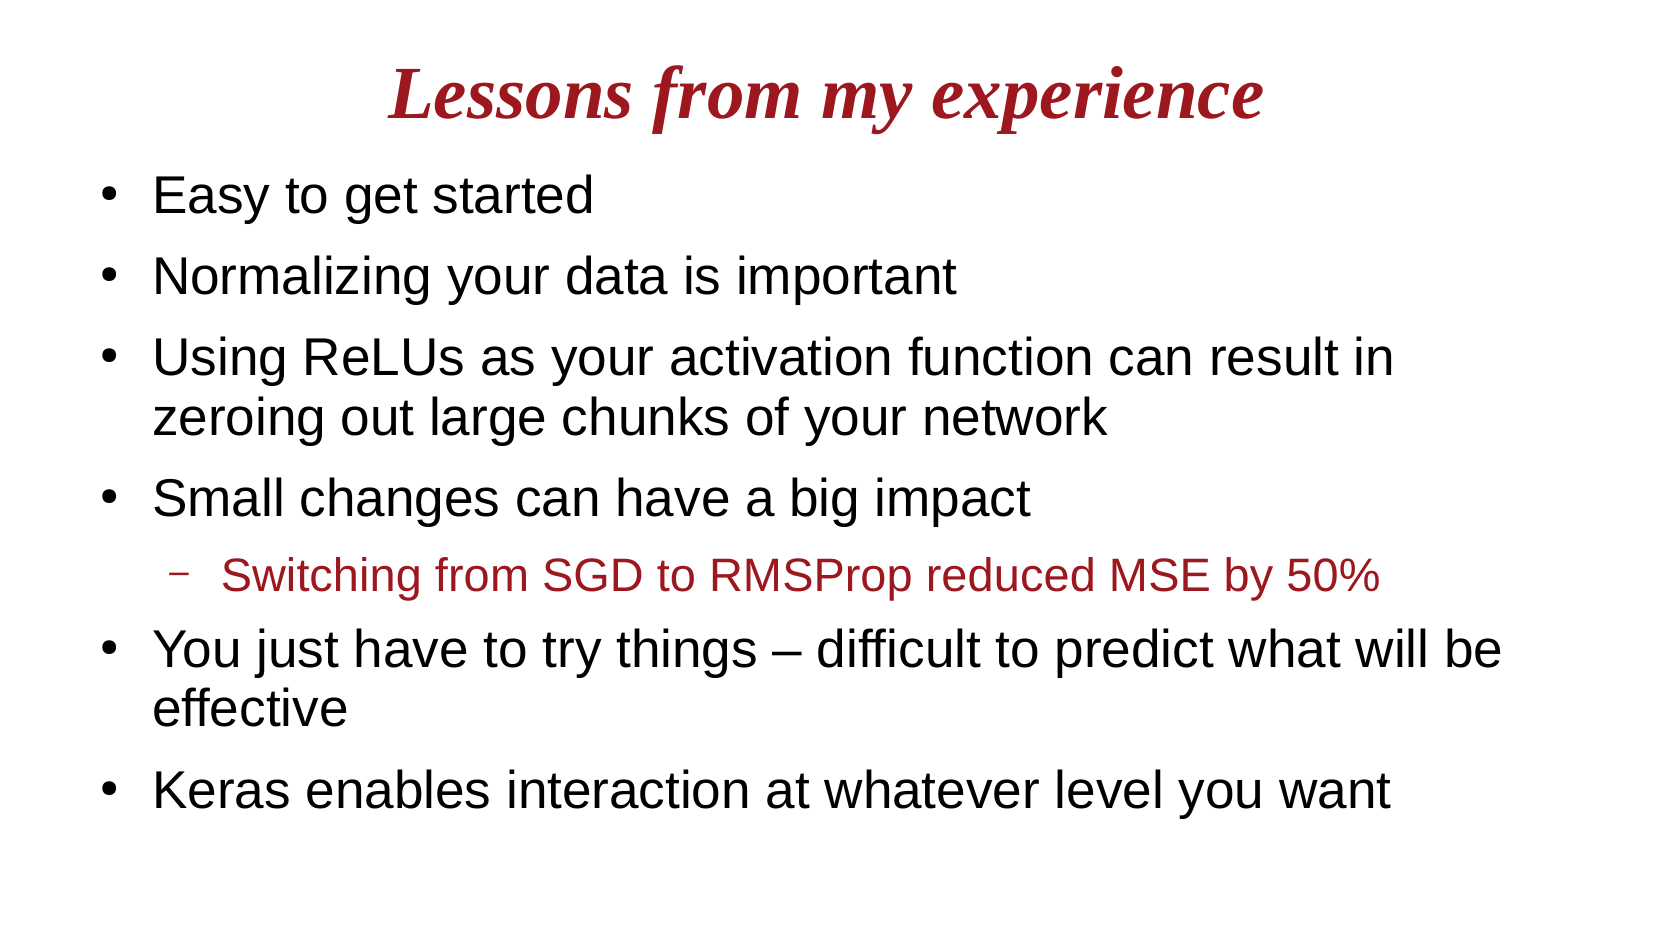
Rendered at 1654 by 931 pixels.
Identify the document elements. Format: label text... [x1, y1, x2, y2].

list Easy to get started Normalizing your data is important Using ReLUs as your activation function can result in zeroing out large chunks of your network Small changes can have a big impact Switching from SGD to RMSProp reduced MSE by 50% You just have to try things – difficult to predict what will be effective Keras enables interaction at whatever level you want [82, 165, 1571, 826]
title Lessons from my experience [82, 37, 1571, 151]
